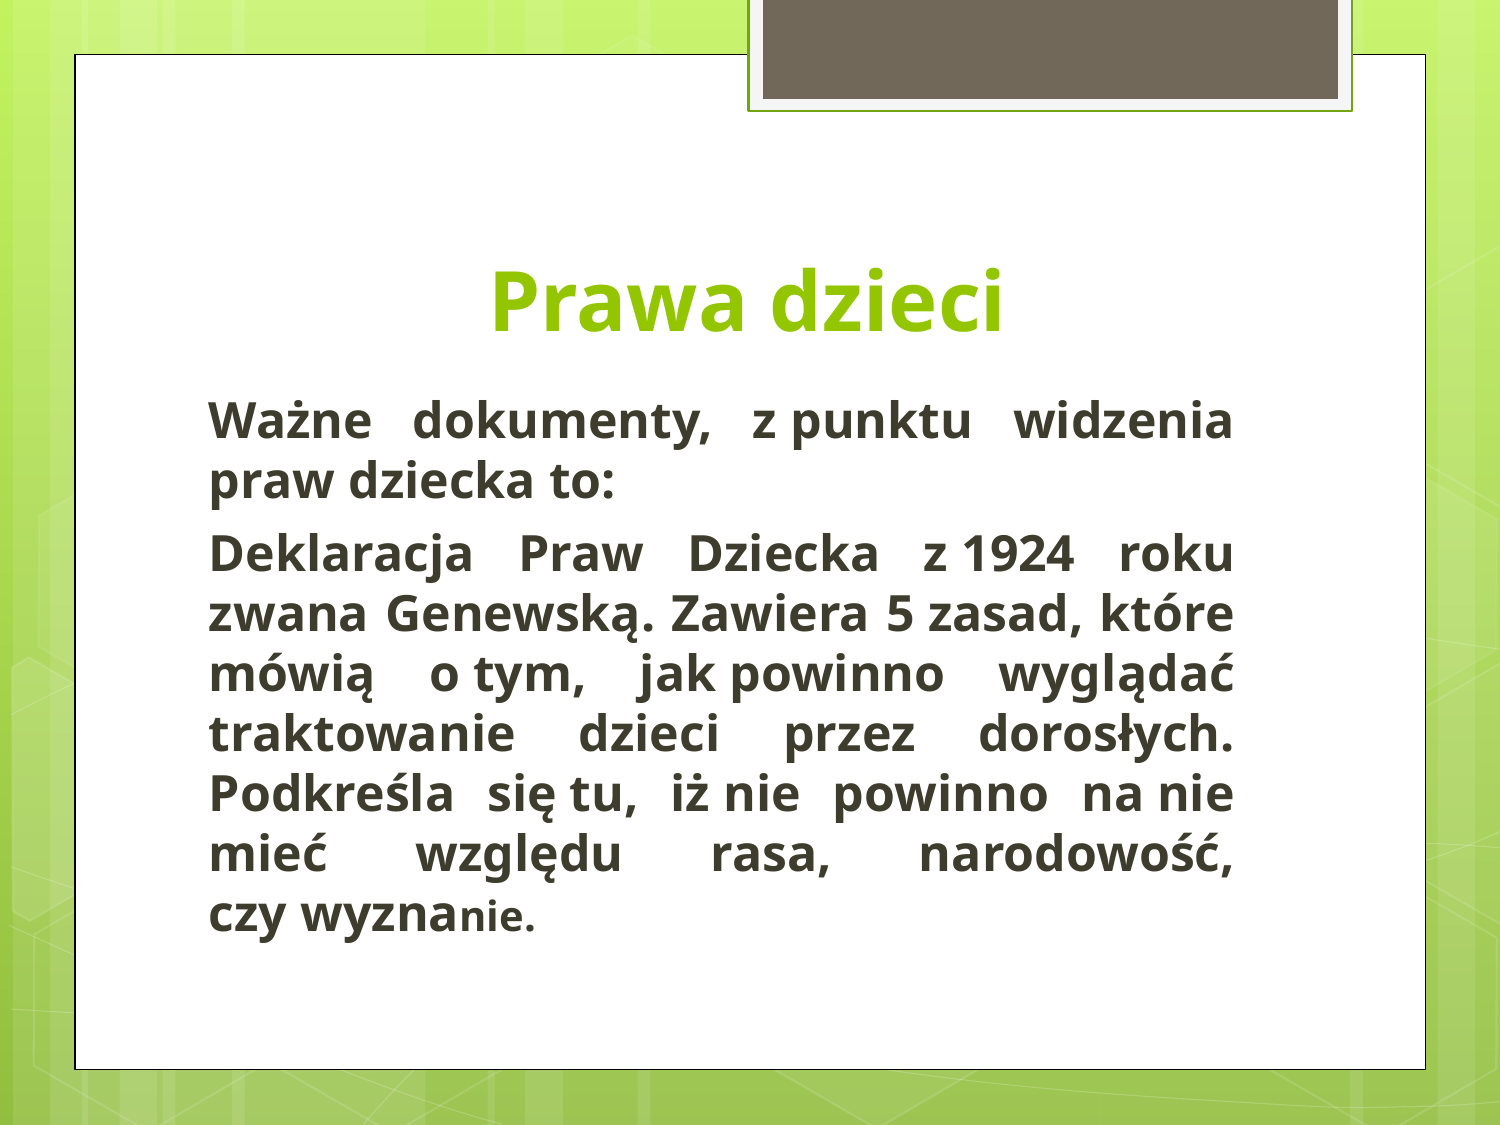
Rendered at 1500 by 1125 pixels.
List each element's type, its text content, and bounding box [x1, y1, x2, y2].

title Prawa dzieci [171, 168, 1324, 357]
list Ważne dokumenty, z punktu widzenia praw dziecka to: Deklaracja Praw Dziecka z 1924 roku zwana Genewską. Zawiera 5 zasad, które mówią o tym, jak powinno wyglądać traktowanie dzieci przez dorosłych. Podkreśla się tu, iż nie powinno na nie mieć względu rasa, narodowość, czy wyznanie. [171, 381, 1283, 957]
